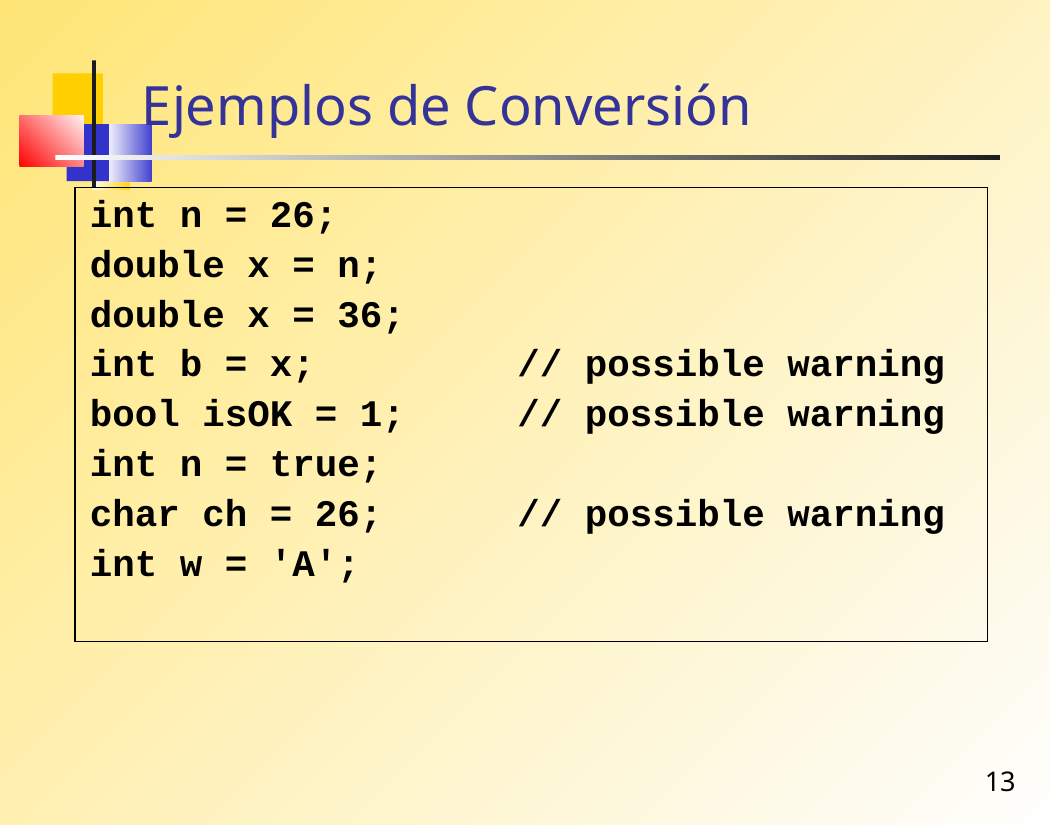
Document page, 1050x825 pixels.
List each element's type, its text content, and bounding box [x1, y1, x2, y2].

title Ejemplos de Conversión [131, 27, 1026, 148]
text_box int n = 26; double x = n; double x = 36; int b = x; // possible warning bool isOK = 1; // possible warning int n = true; char ch = 26; // possible warning int w = 'A'; [75, 187, 988, 642]
